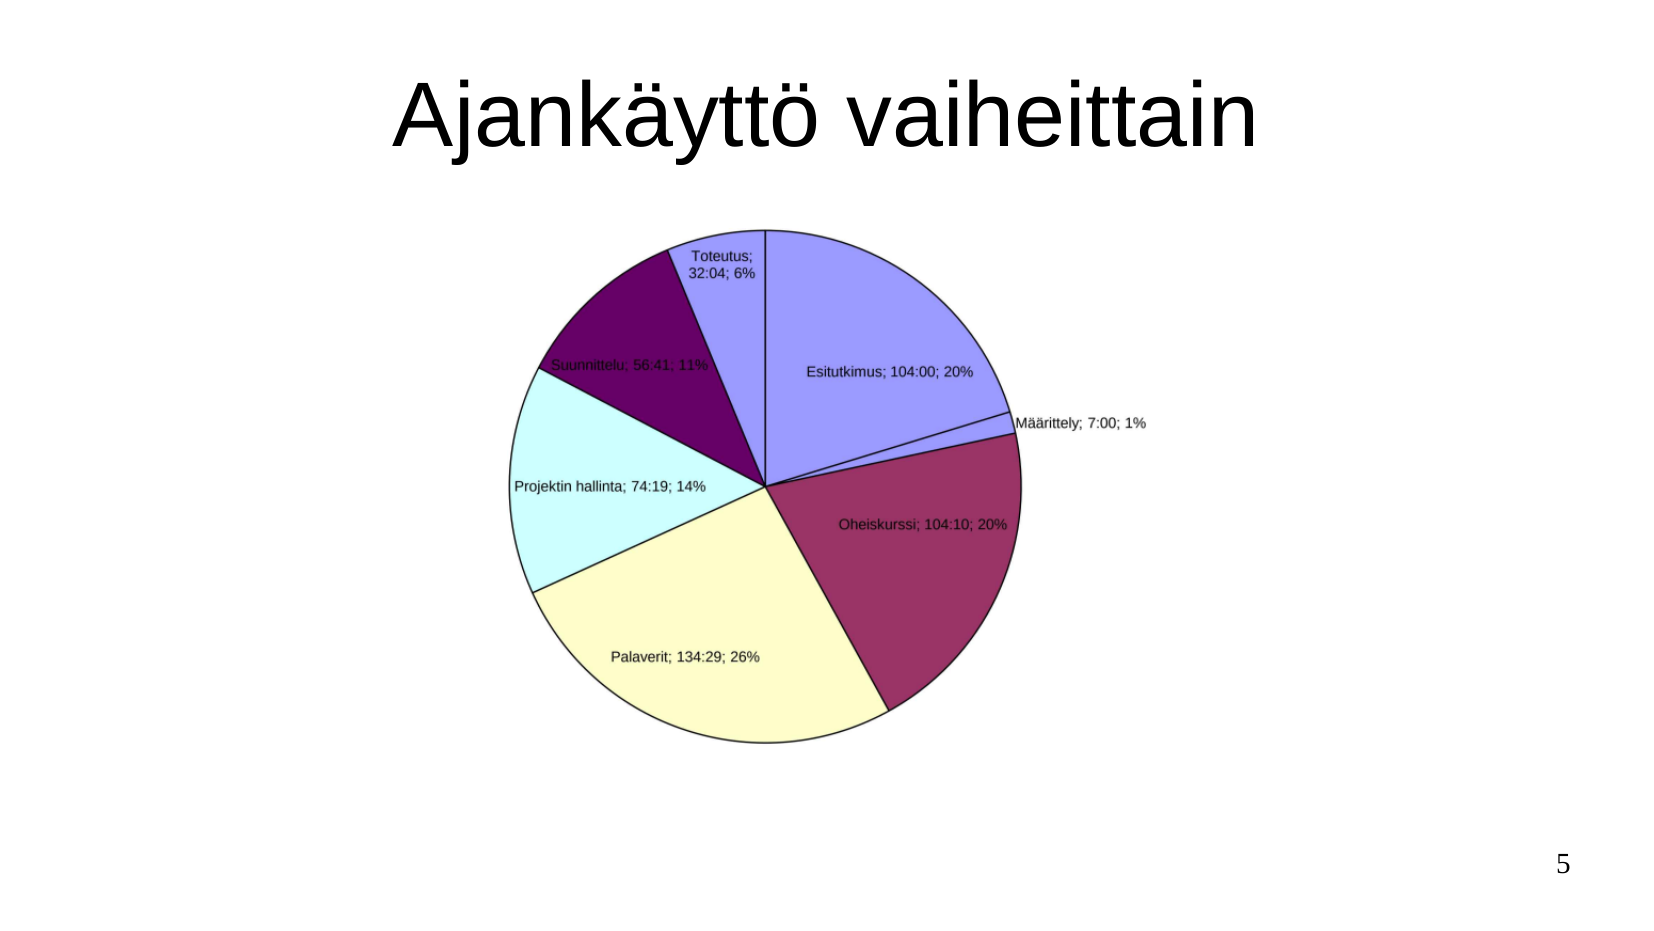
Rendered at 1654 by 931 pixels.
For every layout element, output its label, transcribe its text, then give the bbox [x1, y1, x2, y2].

title Ajankäyttö vaiheittain [82, 37, 1571, 193]
picture [506, 227, 1147, 747]
